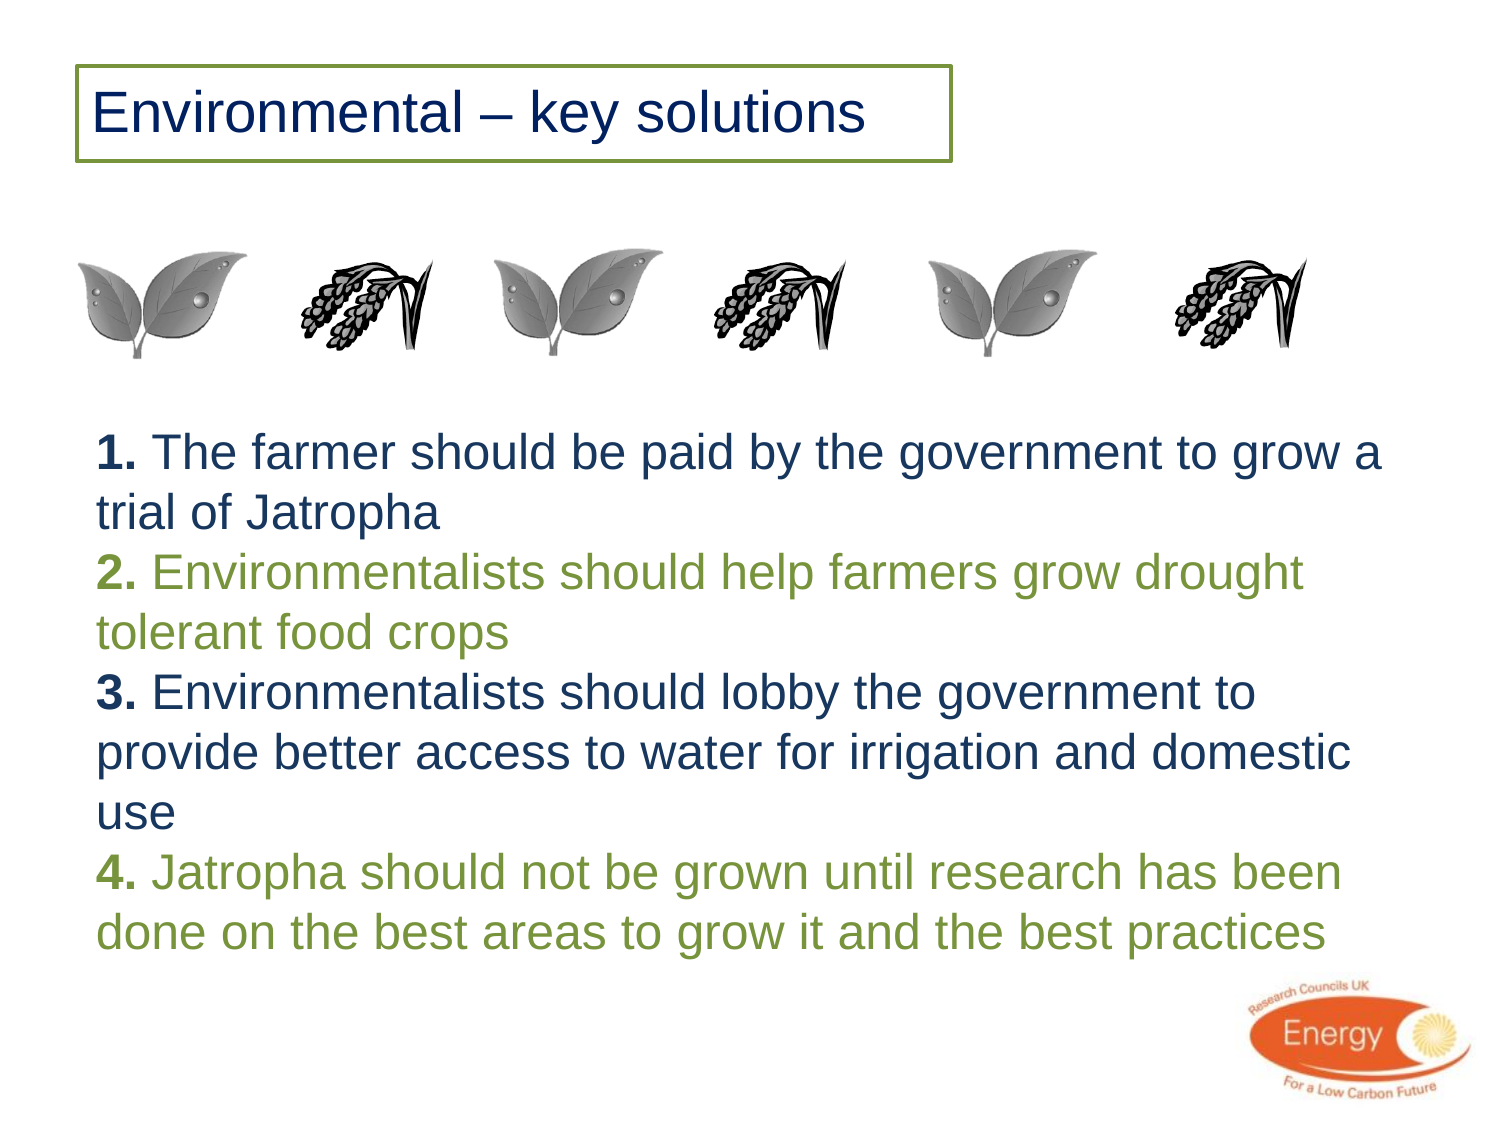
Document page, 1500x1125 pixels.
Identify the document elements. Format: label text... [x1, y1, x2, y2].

picture [714, 259, 846, 351]
picture [1175, 257, 1307, 349]
picture [63, 243, 258, 368]
picture [301, 259, 433, 351]
picture [913, 241, 1109, 352]
text_box Environmental – key solutions [76, 66, 951, 162]
picture [479, 240, 674, 352]
text_box 1. The farmer should be paid by the government to grow a trial of Jatropha 2. Environmentalists should help farmers grow drought tolerant food crops 3. Environmentalists should lobby the government to provide better access to water for irrigation and domestic use 4. Jatropha should not be grown until research has been done on the best areas to grow it and the best practices [81, 352, 1404, 967]
